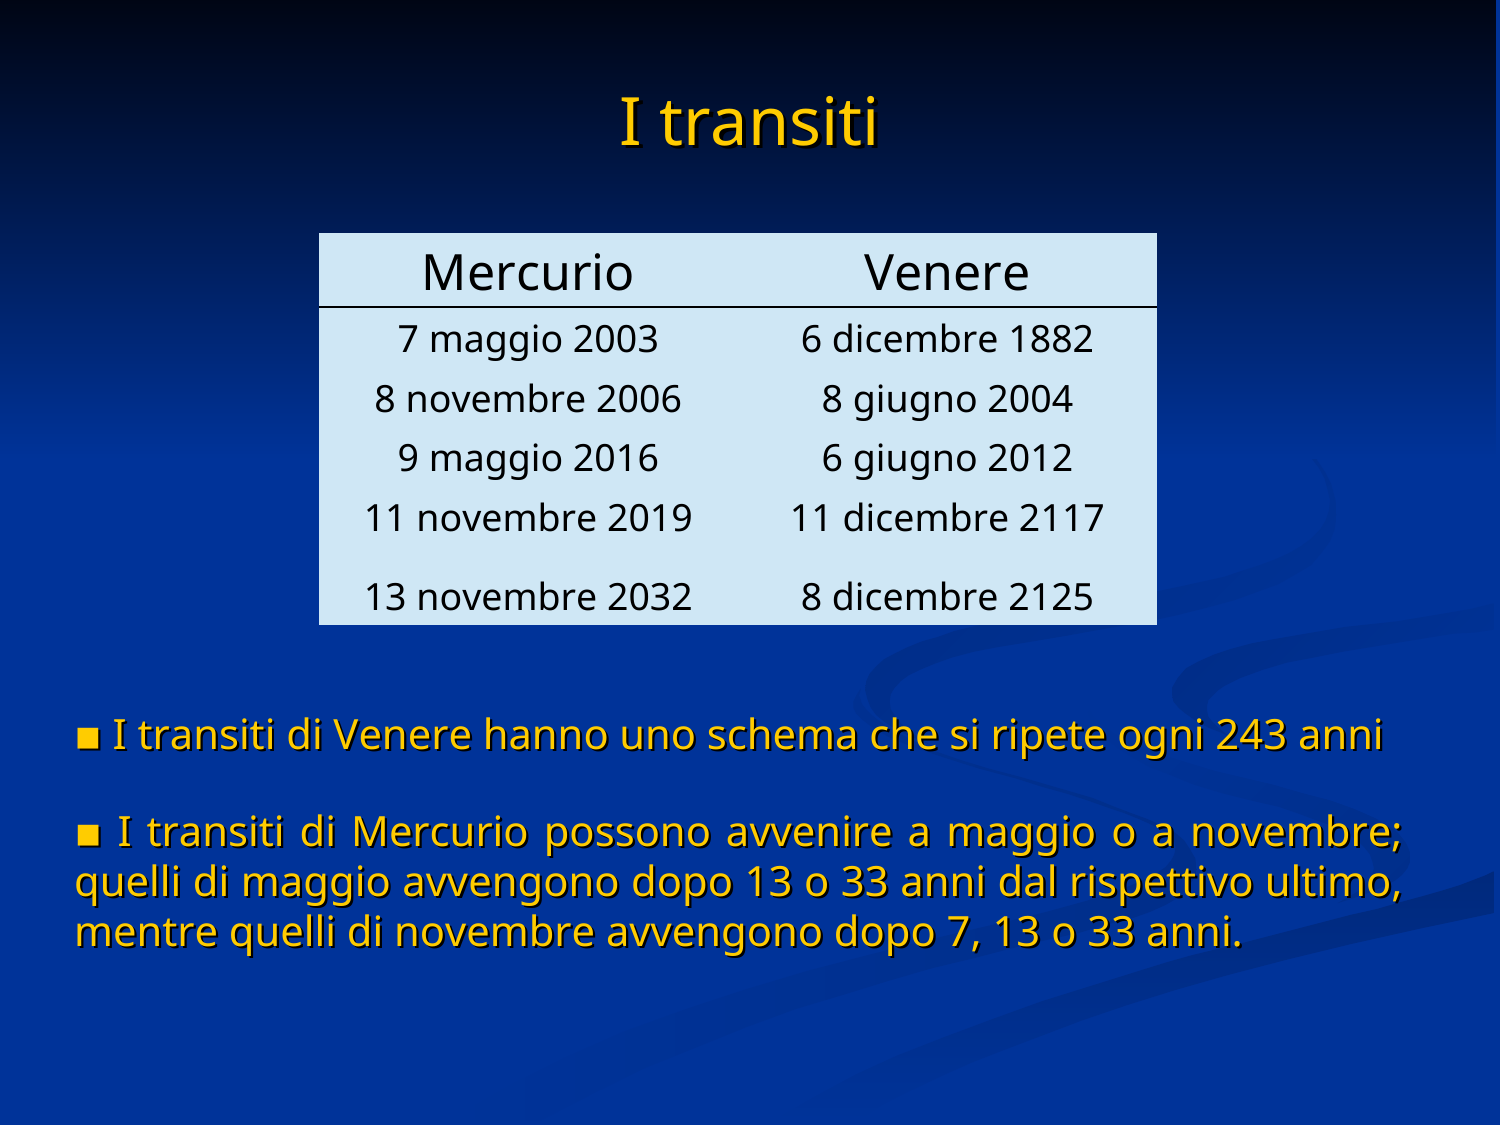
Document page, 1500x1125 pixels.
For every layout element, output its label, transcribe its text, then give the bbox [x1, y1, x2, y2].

table_cell 7 maggio 2003 [319, 308, 738, 367]
table_cell 8 giugno 2004 [738, 367, 1157, 427]
table_header Venere [738, 233, 1157, 306]
text_box ▪ I transiti di Mercurio possono avvenire a maggio o a novembre; quelli di maggio avvengono dopo 13 o 33 anni dal rispettivo ultimo, mentre quelli di novembre avvengono dopo 7, 13 o 33 anni. [59, 797, 1419, 993]
table_cell 11 dicembre 2117 [738, 487, 1157, 566]
text_box ▪ I transiti di Venere hanno uno schema che si ripete ogni 243 anni [59, 700, 1441, 815]
text_box I transiti [35, 70, 1465, 178]
table_cell 8 dicembre 2125 [738, 566, 1157, 625]
table_header Mercurio [319, 233, 738, 306]
table_cell 11 novembre 2019 [319, 487, 738, 566]
table_cell 8 novembre 2006 [319, 367, 738, 427]
table_cell 13 novembre 2032 [319, 566, 738, 625]
table_cell 9 maggio 2016 [319, 427, 738, 487]
table_cell 6 giugno 2012 [738, 427, 1157, 487]
table_cell 6 dicembre 1882 [738, 308, 1157, 367]
